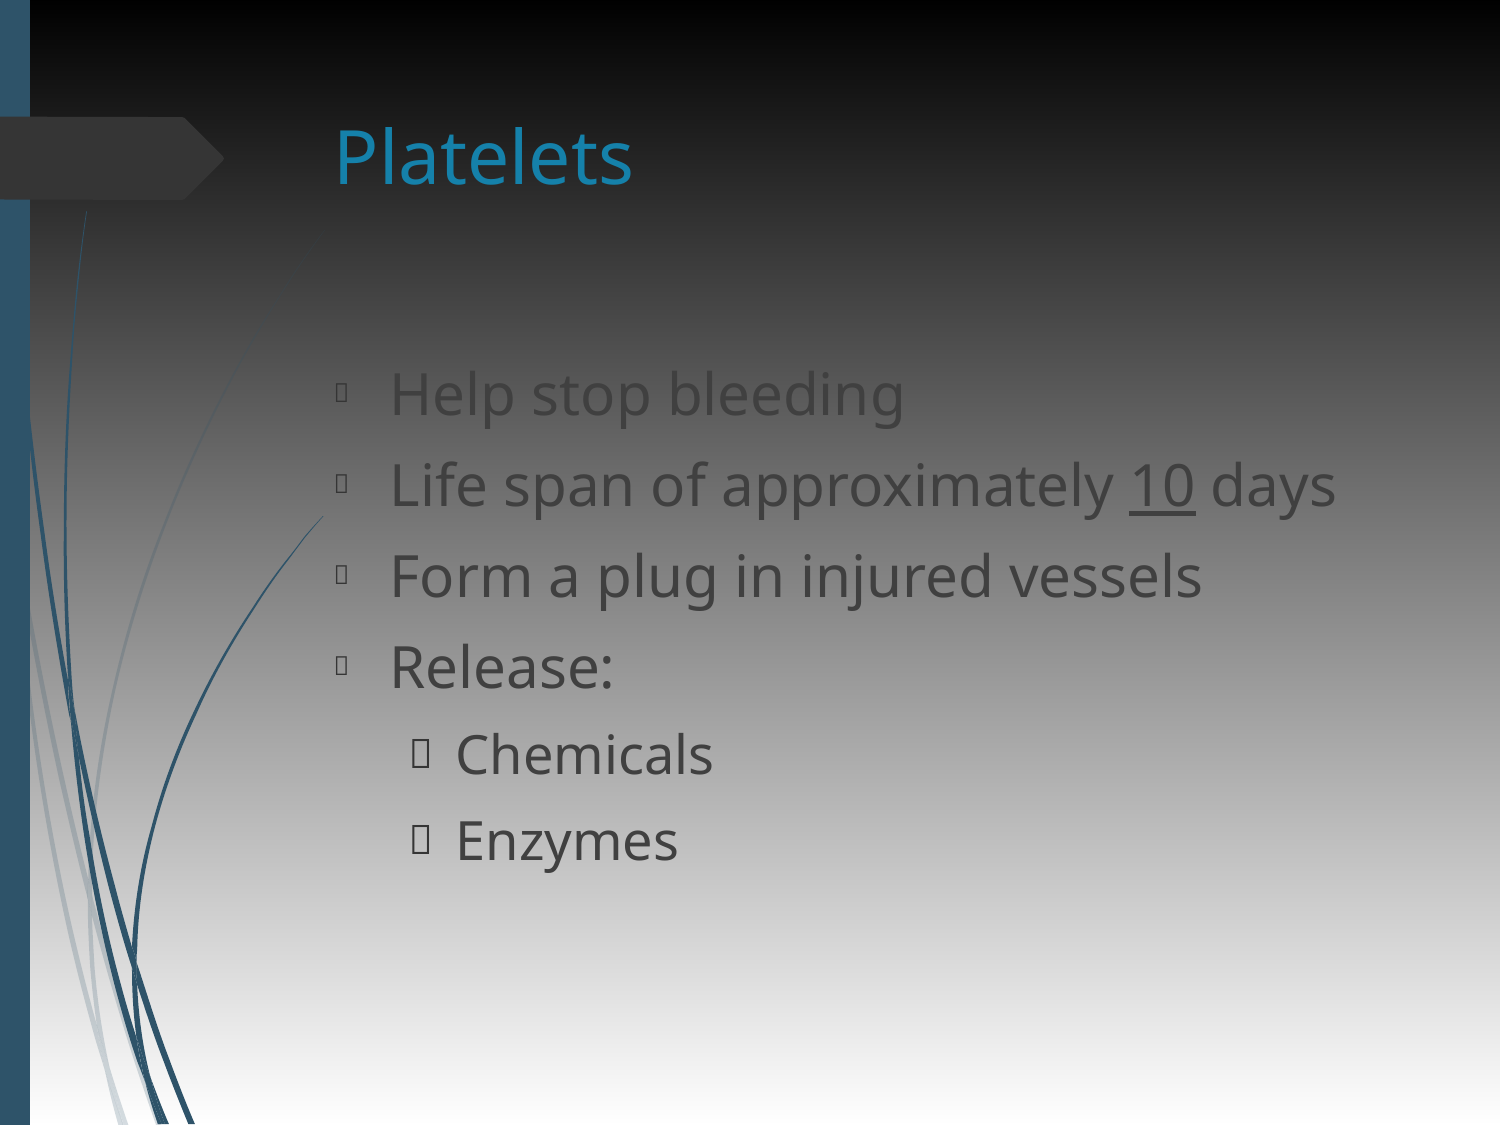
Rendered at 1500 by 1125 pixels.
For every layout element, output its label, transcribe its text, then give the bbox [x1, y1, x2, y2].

title Platelets [319, 102, 1400, 313]
list Help stop bleeding Life span of approximately 10 days Form a plug in injured vessels Release: Chemicals Enzymes [318, 350, 1400, 970]
